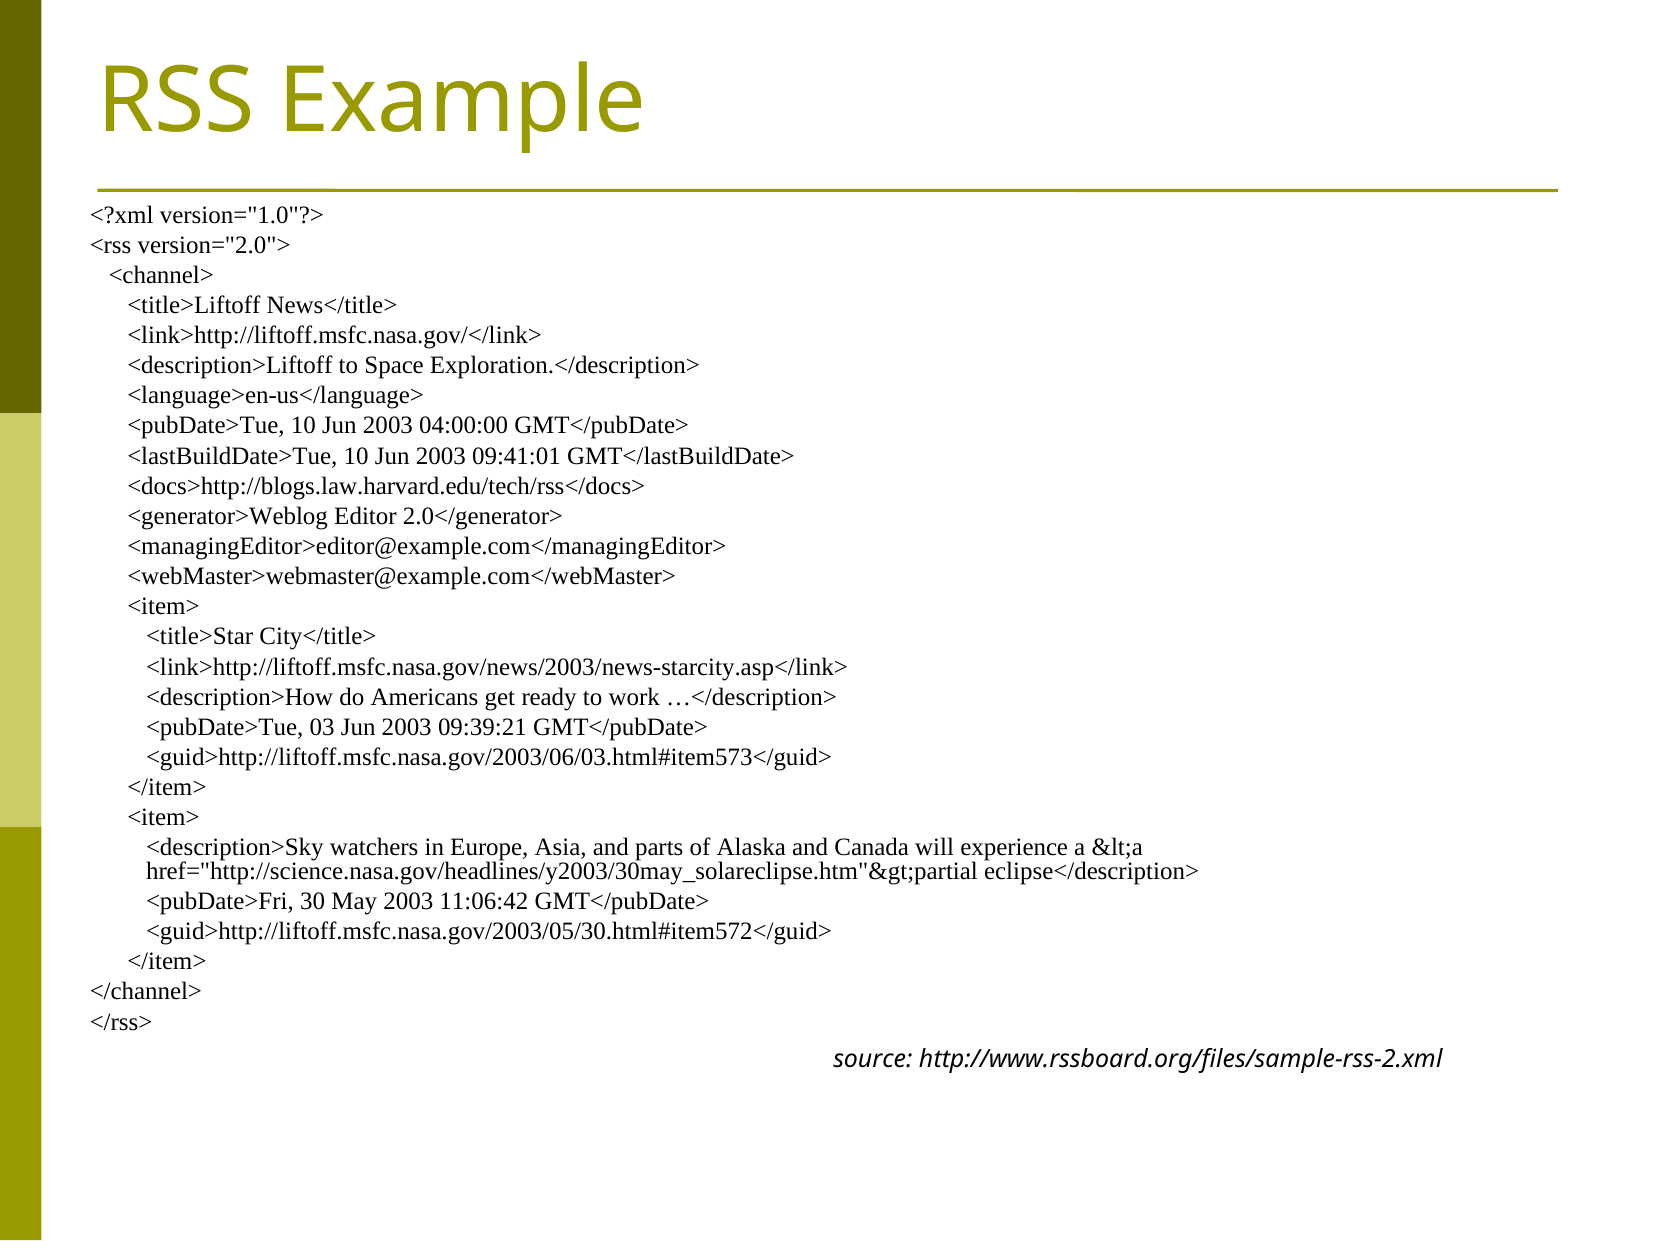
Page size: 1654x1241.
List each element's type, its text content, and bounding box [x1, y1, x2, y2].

text_box source: http://www.rssboard.org/files/sample-rss-2.xml [53, 1034, 1459, 1081]
text_box <?xml version="1.0"?> <rss version="2.0"> <channel> <title>Liftoff News</title> <link>http://liftoff.msfc.nasa.gov/</link> <description>Liftoff to Space Exploration.</description> <language>en-us</language> <pubDate>Tue, 10 Jun 2003 04:00:00 GMT</pubDate> <lastBuildDate>Tue, 10 Jun 2003 09:41:01 GMT</lastBuildDate> <docs>http://blogs.law.harvard.edu/tech/rss</docs> <generator>Weblog Editor 2.0</generator> <managingEditor>editor@example.com</managingEditor> <webMaster>webmaster@example.com</webMaster> <item> <title>Star City</title> <link>http://liftoff.msfc.nasa.gov/news/2003/news-starcity.asp</link> <description>How do Americans get ready to work …</description> <pubDate>Tue, 03 Jun 2003 09:39:21 GMT</pubDate> <guid>http://liftoff.msfc.nasa.gov/2003/06/03.html#item573</guid> </item> <item> <description>Sky watchers in Europe, Asia, and parts of Alaska and Canada will experience a &lt;a href="http://science.nasa.gov/headlines/y2003/30may_solareclipse.htm"&gt;partial eclipse</description> <pubDate>Fri, 30 May 2003 11:06:42 GMT</pubDate> <guid>http://liftoff.msfc.nasa.gov/2003/05/30.html#item572</guid> </item> </channel> </rss> [75, 196, 1426, 1034]
title RSS Example [82, 0, 1571, 164]
